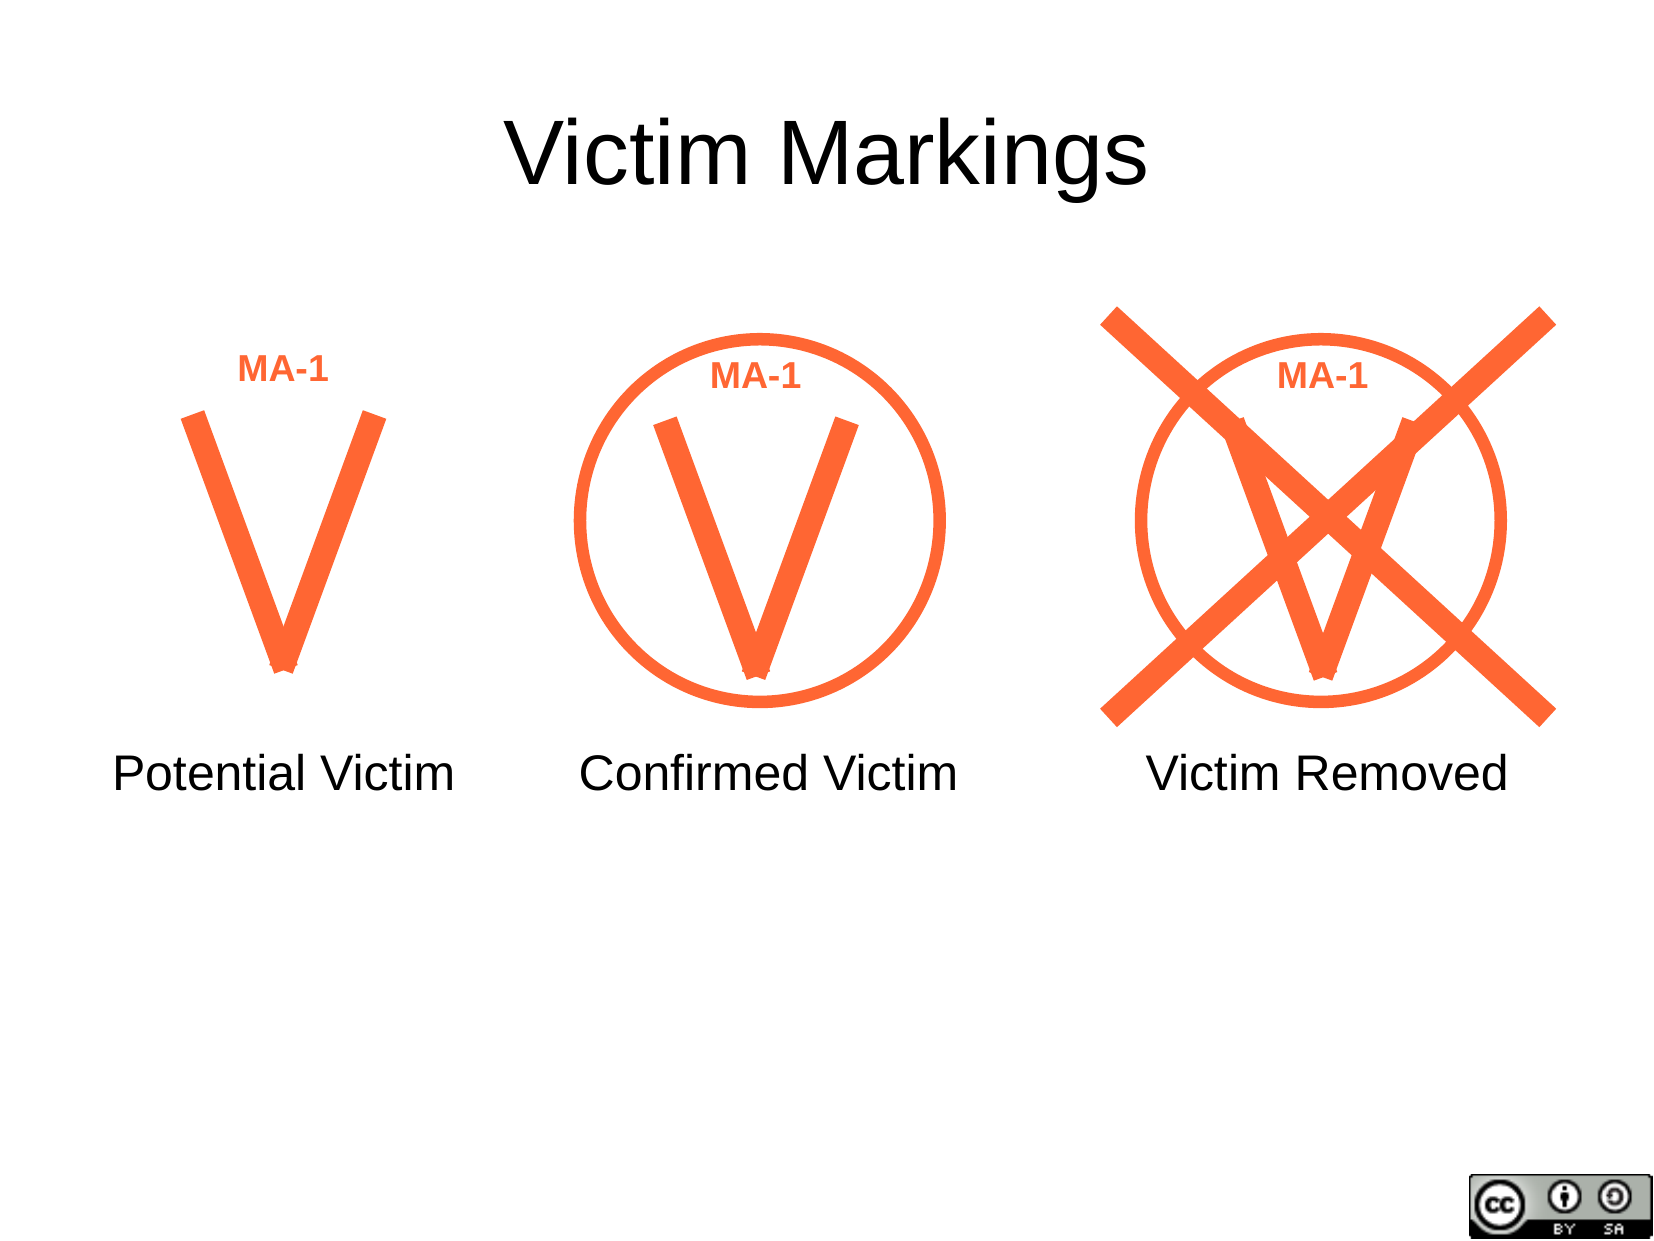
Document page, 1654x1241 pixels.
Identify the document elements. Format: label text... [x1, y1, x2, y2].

text_box Potential Victim [97, 737, 471, 809]
text_box MA-1 [1262, 347, 1391, 405]
picture [1469, 1174, 1653, 1239]
text_box MA-1 [222, 340, 351, 398]
title Victim Markings [82, 49, 1571, 257]
text_box Confirmed Victim [563, 737, 974, 809]
text_box Victim Removed [1130, 737, 1524, 809]
text_box MA-1 [694, 346, 824, 404]
